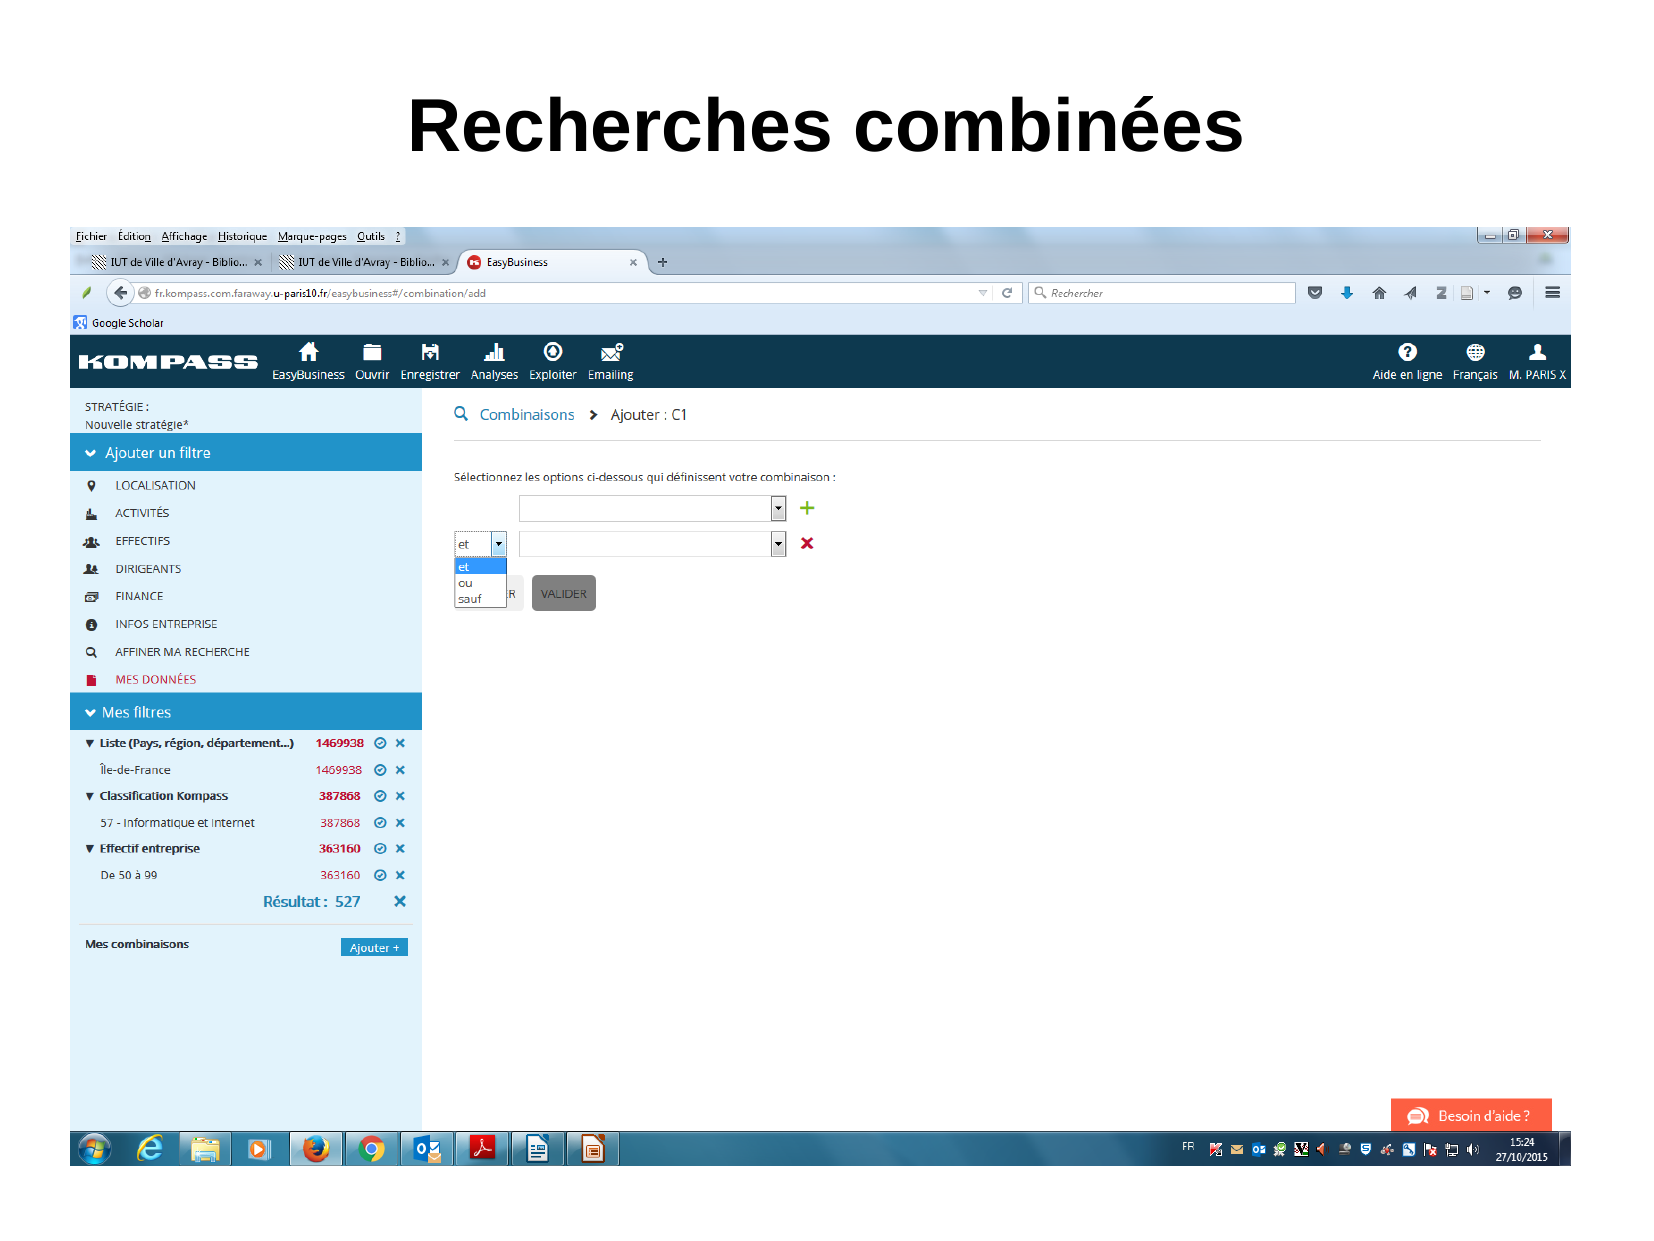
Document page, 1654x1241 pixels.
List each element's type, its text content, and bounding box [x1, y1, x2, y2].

title Recherches combinées [82, 49, 1571, 201]
picture [70, 227, 1571, 1166]
